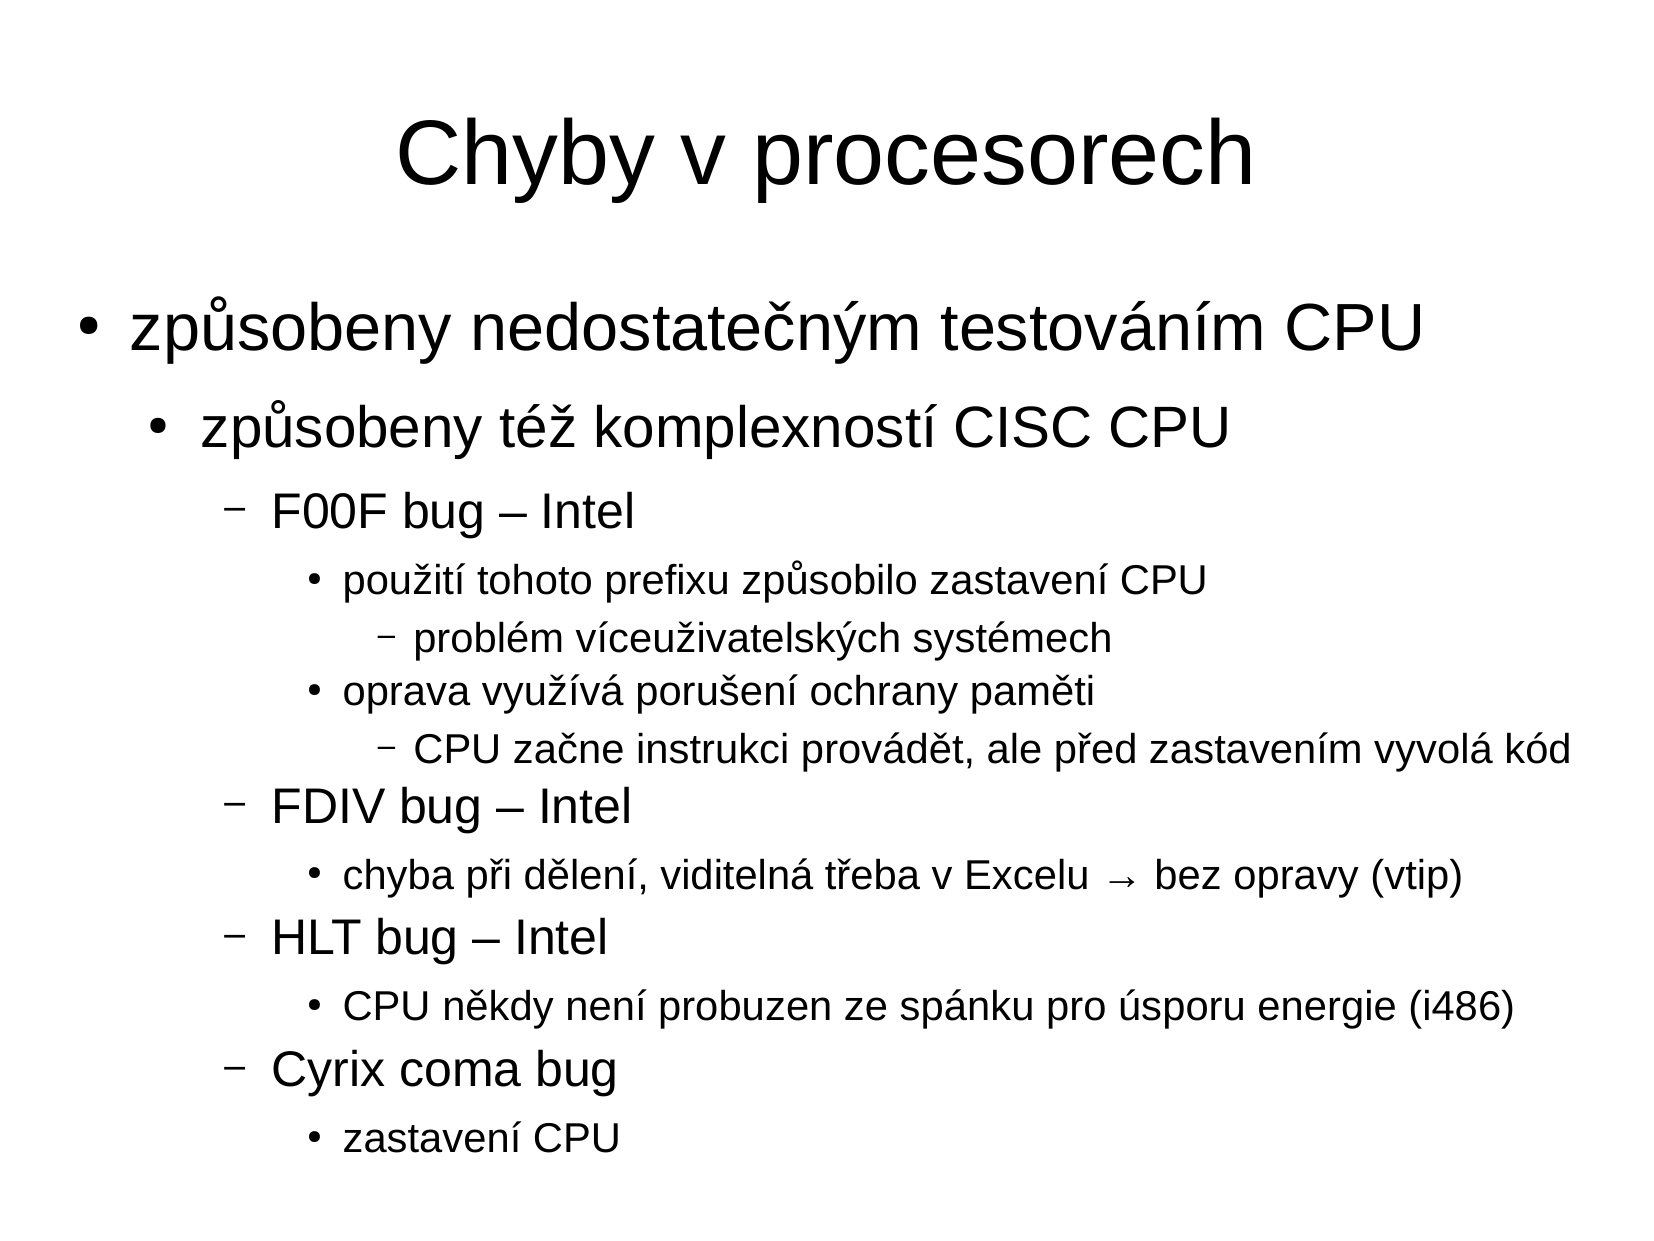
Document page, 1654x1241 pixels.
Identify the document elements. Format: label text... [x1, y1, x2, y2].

list způsobeny nedostatečným testováním CPU způsobeny též komplexností CISC CPU F00F bug – Intel použití tohoto prefixu způsobilo zastavení CPU problém víceuživatelských systémech oprava využívá porušení ochrany paměti CPU začne instrukci provádět, ale před zastavením vyvolá kód FDIV bug – Intel chyba při dělení, viditelná třeba v Excelu → bez opravy (vtip) HLT bug – Intel CPU někdy není probuzen ze spánku pro úsporu energie (i486) Cyrix coma bug zastavení CPU [59, 290, 1601, 1164]
title Chyby v procesorech [82, 49, 1571, 257]
